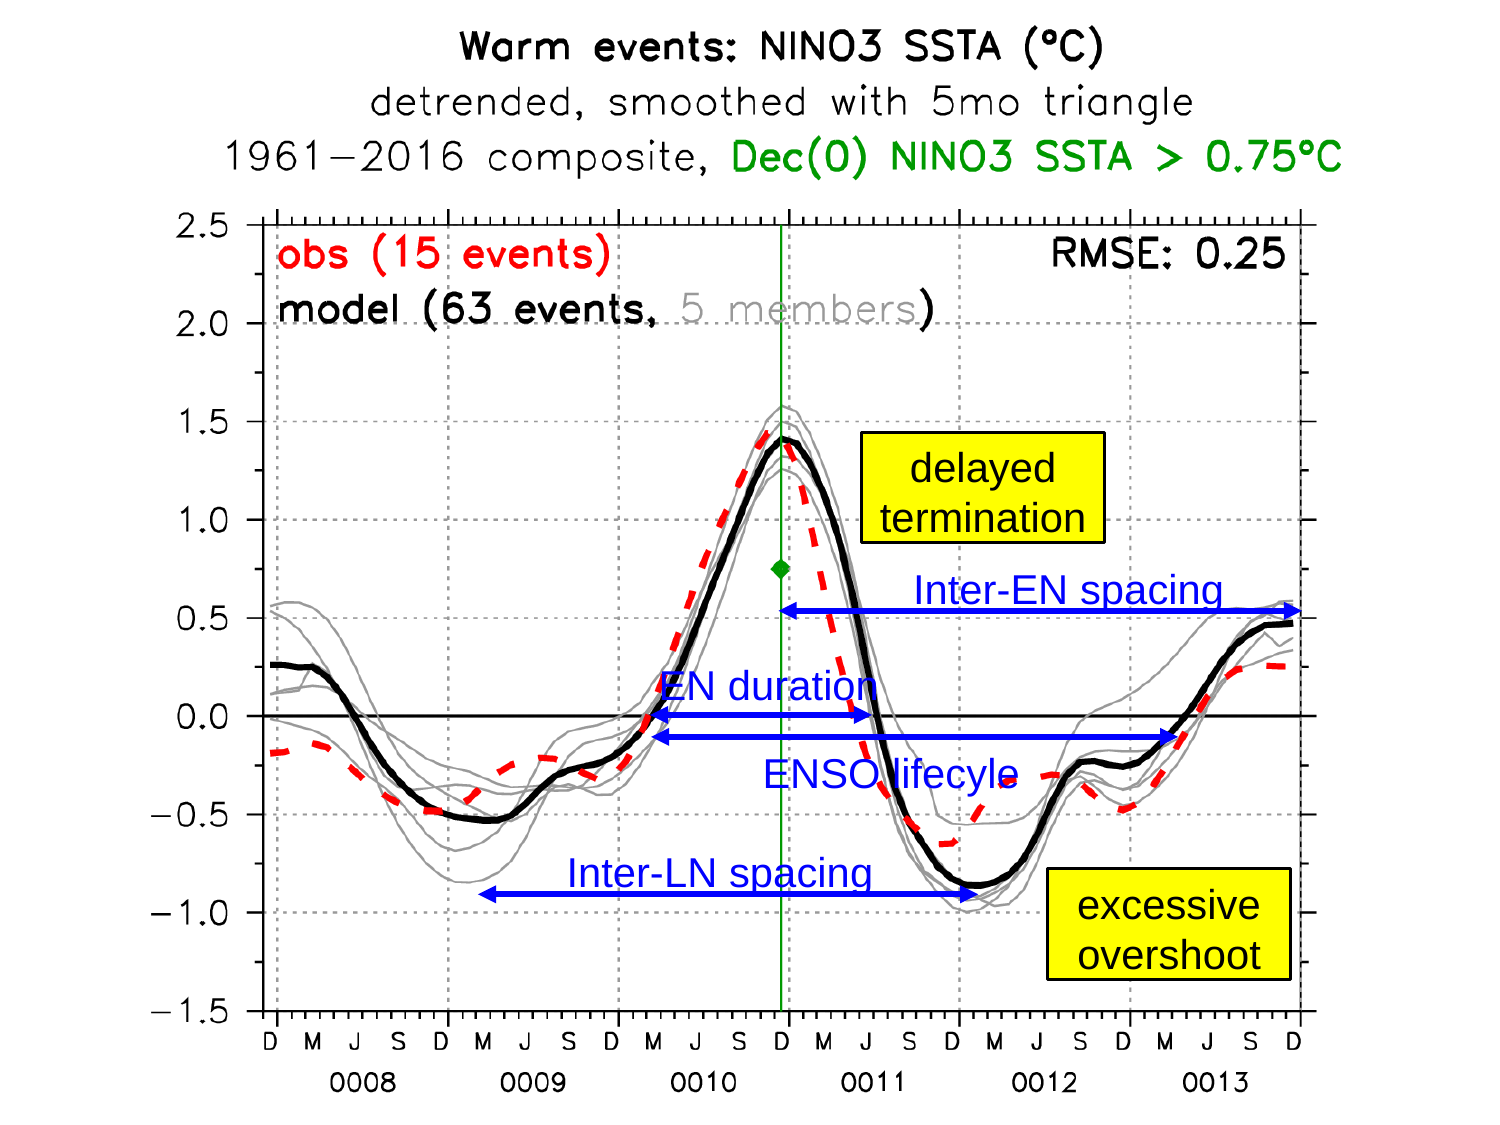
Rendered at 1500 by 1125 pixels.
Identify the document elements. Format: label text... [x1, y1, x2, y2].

text_box excessive overshoot [1047, 868, 1291, 980]
text_box Inter-LN spacing [542, 837, 898, 900]
picture [123, 0, 1377, 1125]
text_box delayed termination [861, 432, 1105, 543]
text_box EN duration [638, 651, 899, 713]
text_box ENSO lifecyle [713, 739, 1069, 802]
text_box Inter-EN spacing [891, 555, 1247, 617]
